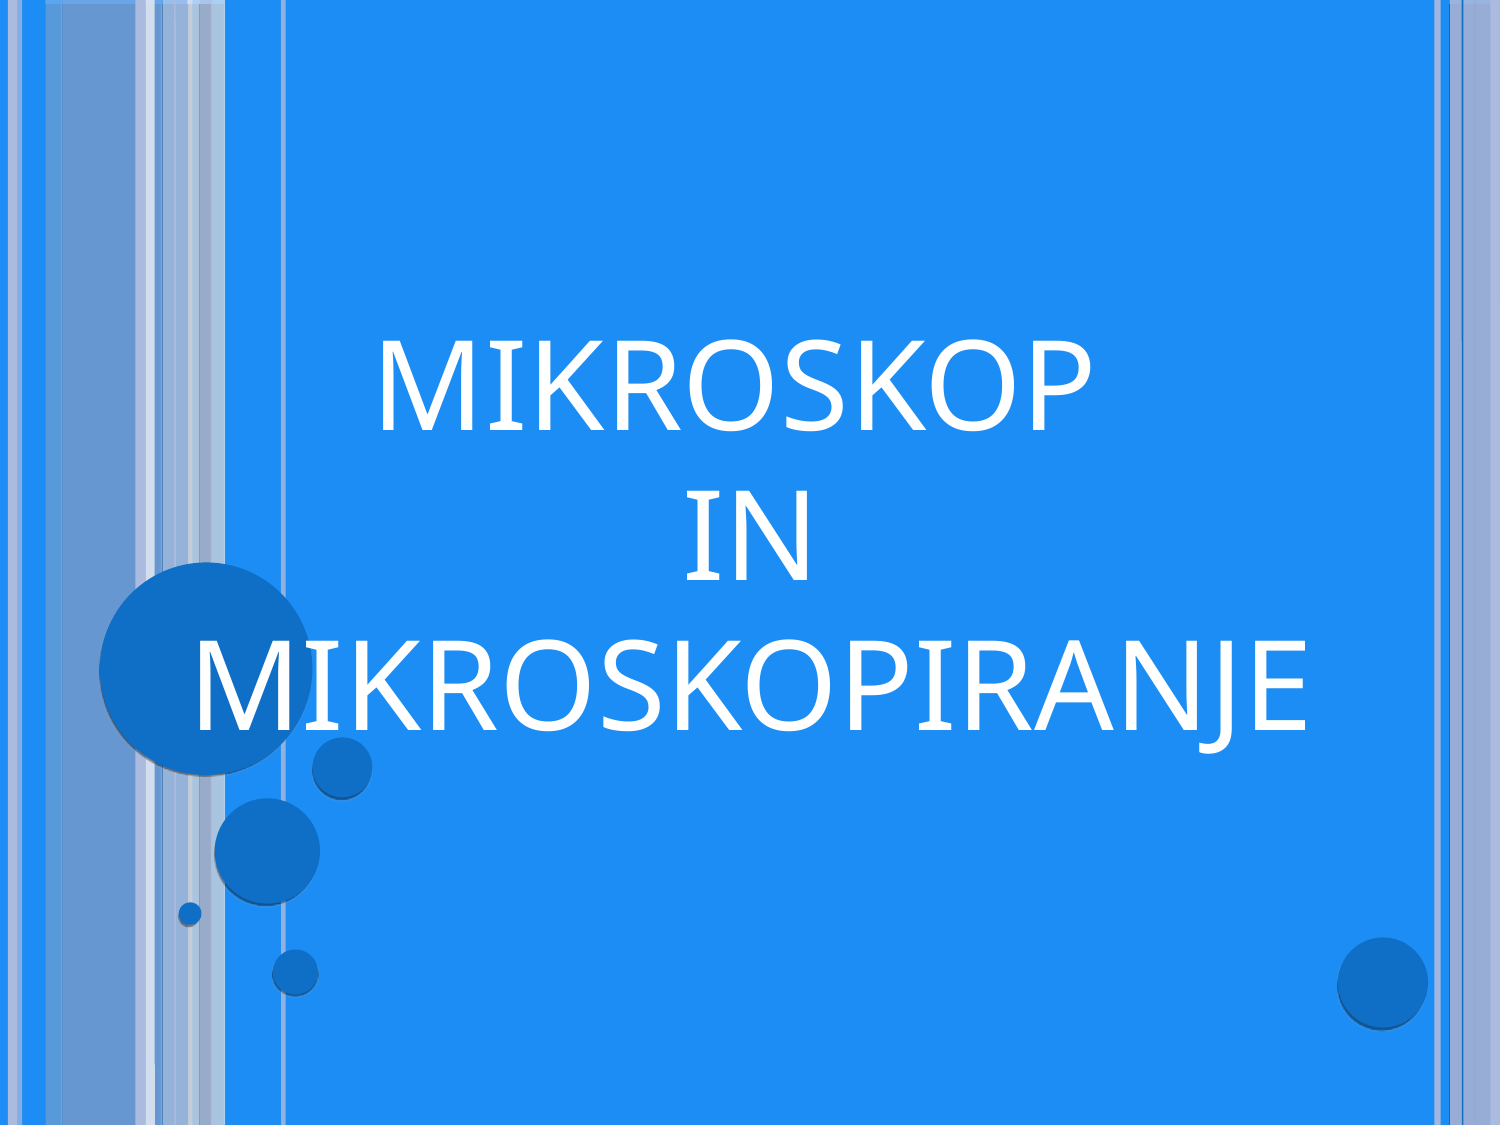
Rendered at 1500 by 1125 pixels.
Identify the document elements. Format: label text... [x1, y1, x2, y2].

title MIKROSKOP IN MIKROSKOPIRANJE [100, 245, 1403, 764]
